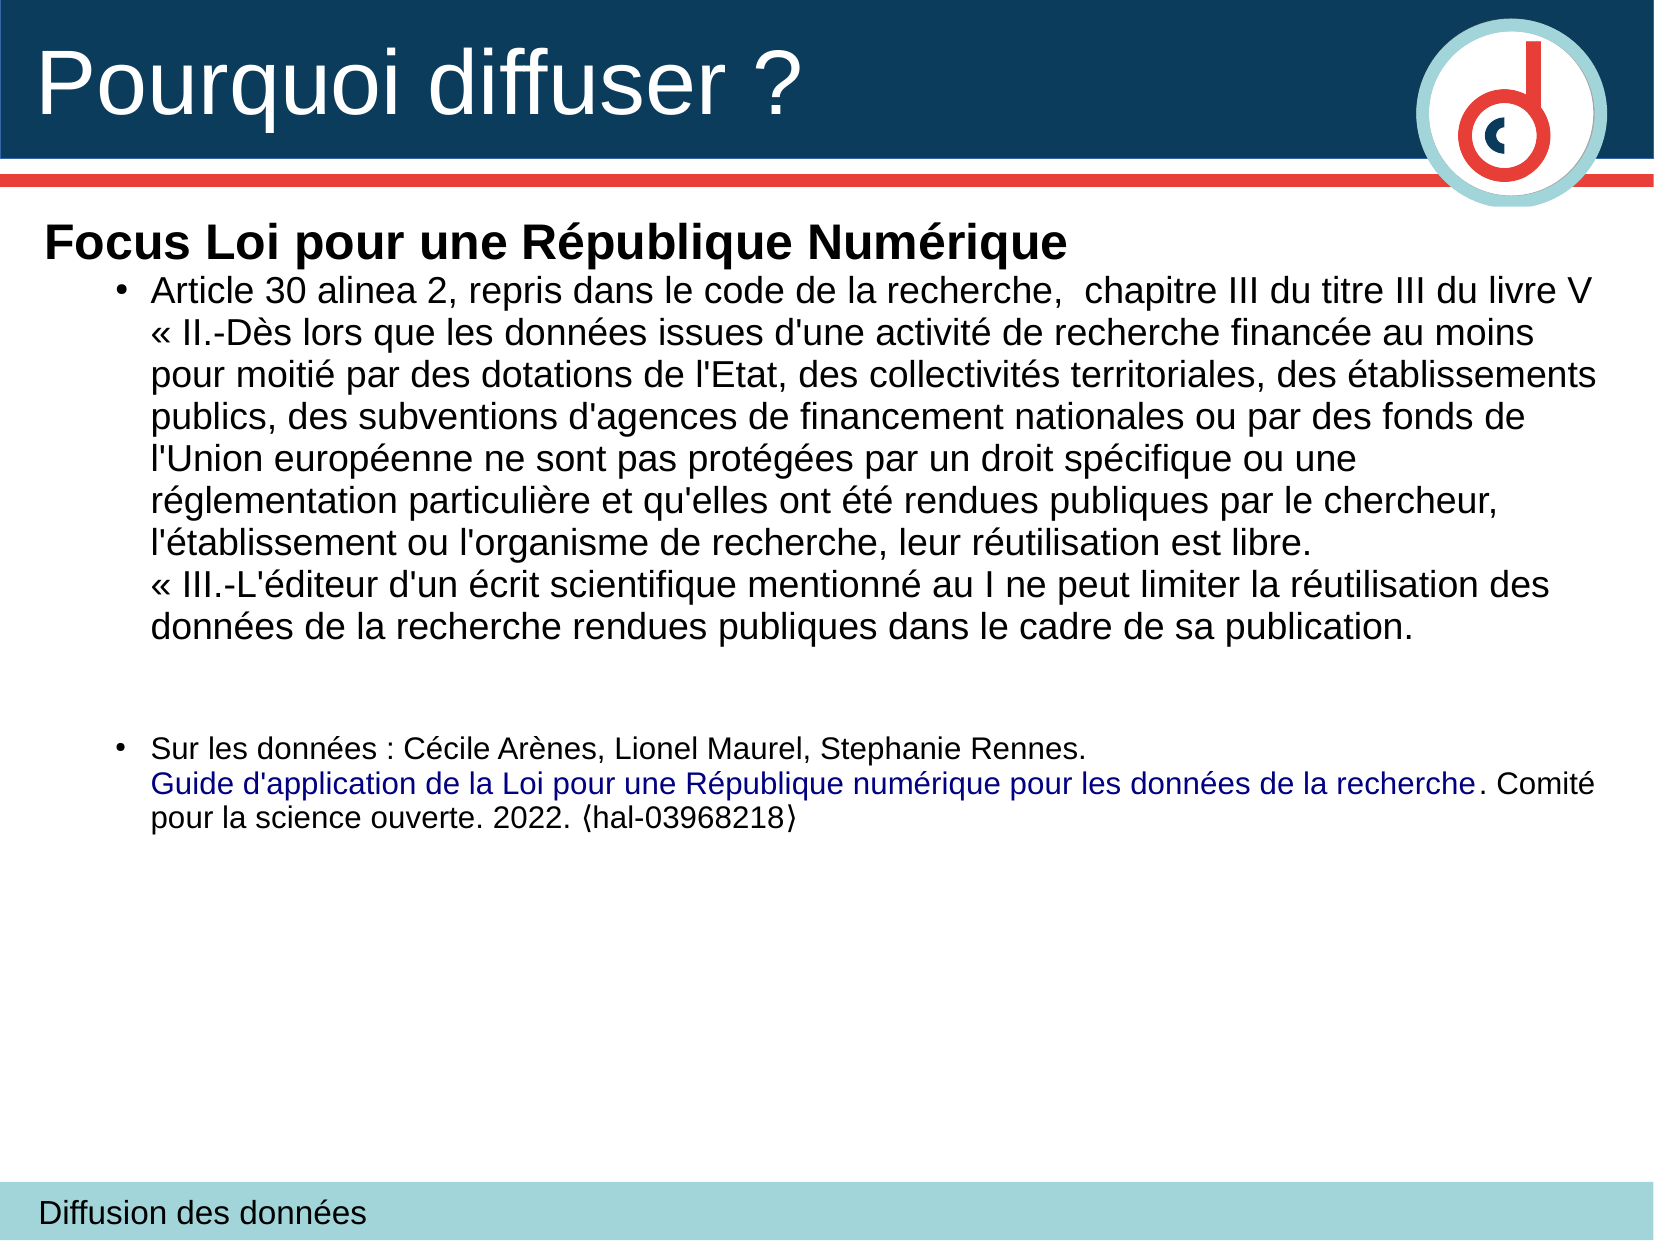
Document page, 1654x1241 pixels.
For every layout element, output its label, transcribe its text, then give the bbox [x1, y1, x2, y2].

text_box Diffusion des données [23, 1187, 621, 1241]
text_box Focus Loi pour une République Numérique Article 30 alinea 2, repris dans le code de la recherche, chapitre III du titre III du livre V « II.-Dès lors que les données issues d'une activité de recherche financée au moins pour moitié par des dotations de l'Etat, des collectivités territoriales, des établissements publics, des subventions d'agences de financement nationales ou par des fonds de l'Union européenne ne sont pas protégées par un droit spécifique ou une réglementation particulière et qu'elles ont été rendues publiques par le chercheur, l'établissement ou l'organisme de recherche, leur réutilisation est libre. « III.-L'éditeur d'un écrit scientifique mentionné au I ne peut limiter la réutilisation des données de la recherche rendues publiques dans le cadre de sa publication. Sur les données : Cécile Arènes, Lionel Maurel, Stephanie Rennes. Guide d'application de la Loi pour une République numérique pour les données de la recherche. Comité pour la science ouverte. 2022. ⟨hal-03968218⟩ [29, 206, 1625, 1149]
title Pourquoi diffuser ? [35, 11, 1430, 159]
